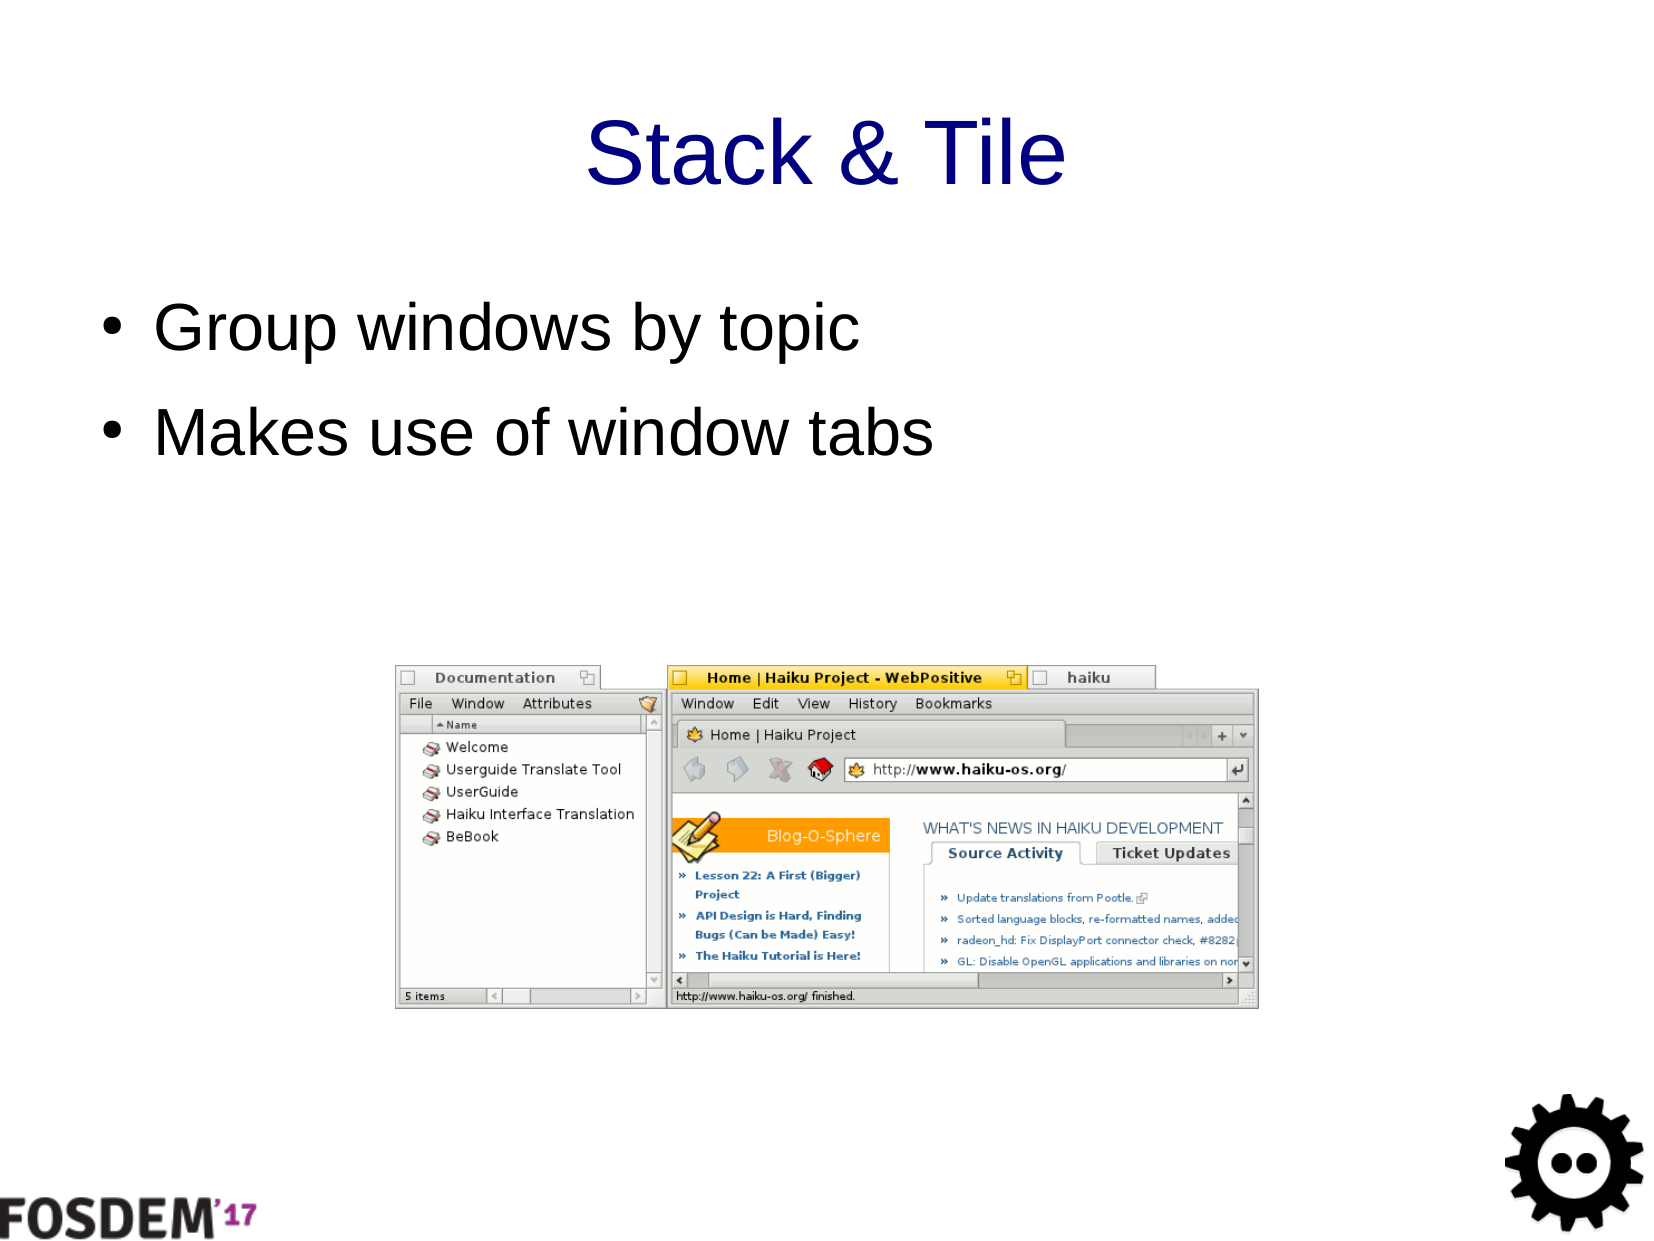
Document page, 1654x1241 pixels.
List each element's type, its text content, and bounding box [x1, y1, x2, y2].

title Stack & Tile [82, 49, 1571, 257]
picture [395, 665, 1259, 1009]
picture [1505, 1094, 1648, 1235]
picture [0, 1196, 258, 1241]
list Group windows by topic Makes use of window tabs [82, 290, 1571, 634]
